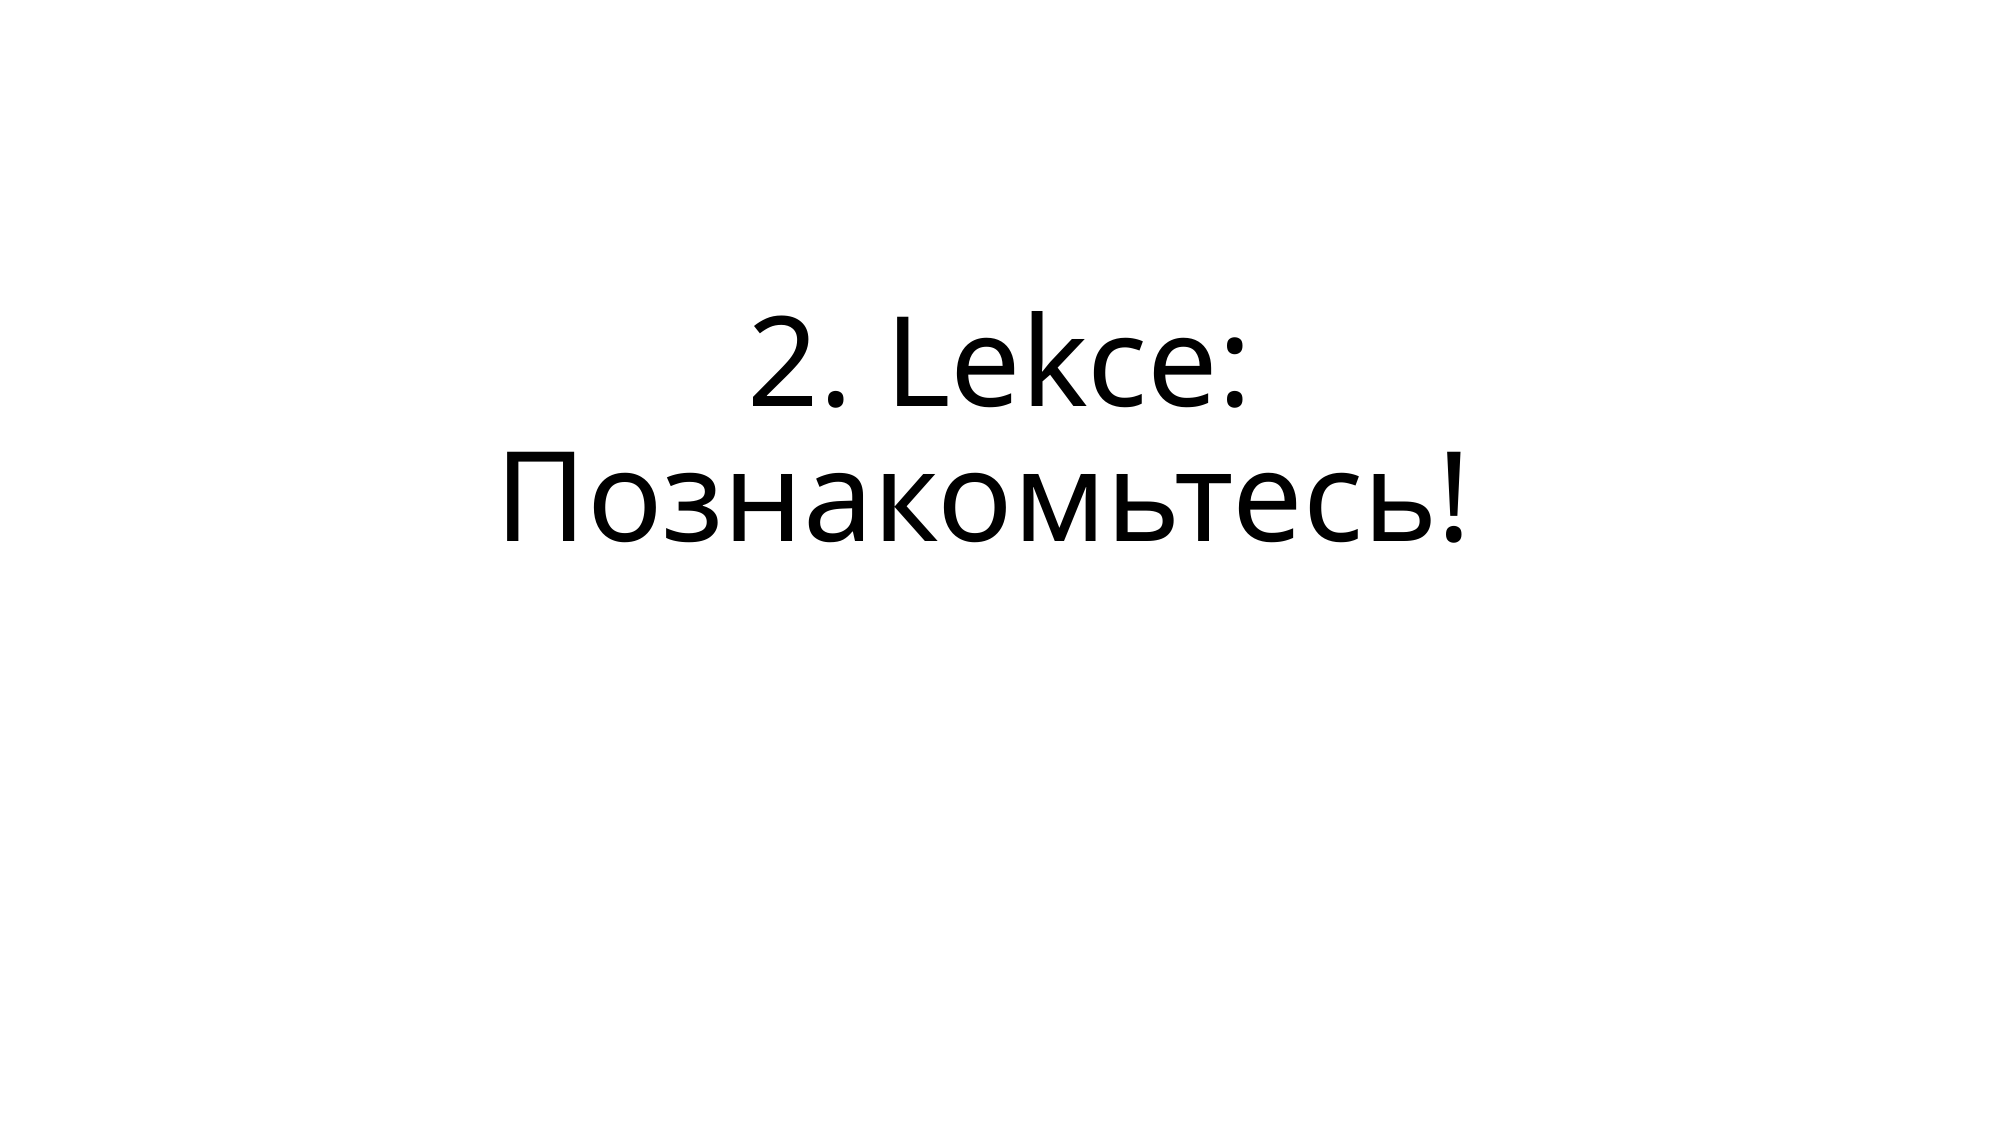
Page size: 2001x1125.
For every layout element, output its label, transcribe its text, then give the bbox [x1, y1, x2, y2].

title 2. Lekce: Познакомьтесь! [249, 184, 1750, 576]
